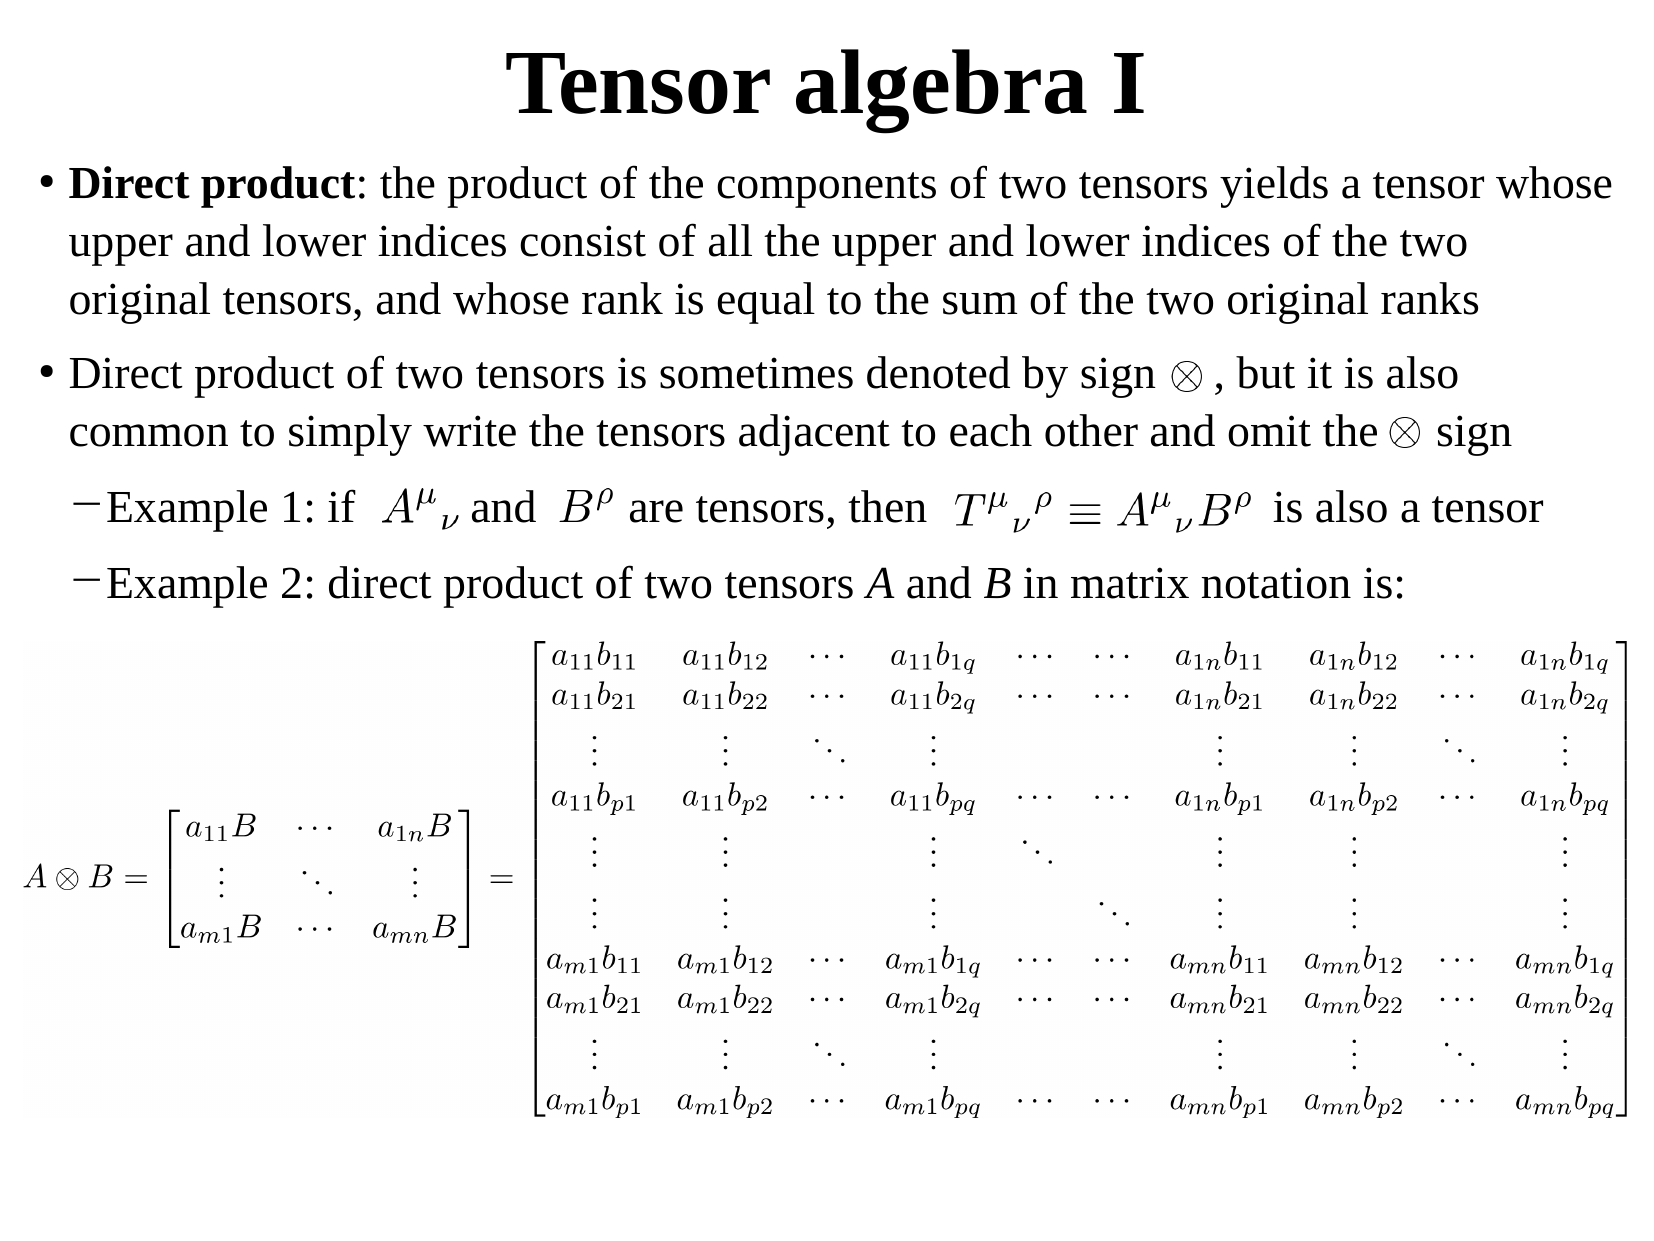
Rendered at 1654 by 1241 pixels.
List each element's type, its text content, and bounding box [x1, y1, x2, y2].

picture [381, 488, 459, 530]
picture [23, 641, 1627, 1118]
picture [1171, 360, 1202, 392]
picture [559, 488, 613, 522]
list Direct product: the product of the components of two tensors yields a tensor whose upper and lower indices consist of all the upper and lower indices of the two original tensors, and whose rank is equal to the sum of the two original ranks Direct product of two tensors is sometimes denoted by sign , but it is also common to simply write the tensors adjacent to each other and omit the sign Example 1: if and are tensors, then is also a tensor Example 2: direct product of two tensors A and B in matrix notation is: [38, 149, 1615, 609]
picture [954, 492, 1251, 533]
picture [1389, 416, 1420, 448]
title Tensor algebra I [82, 17, 1571, 134]
